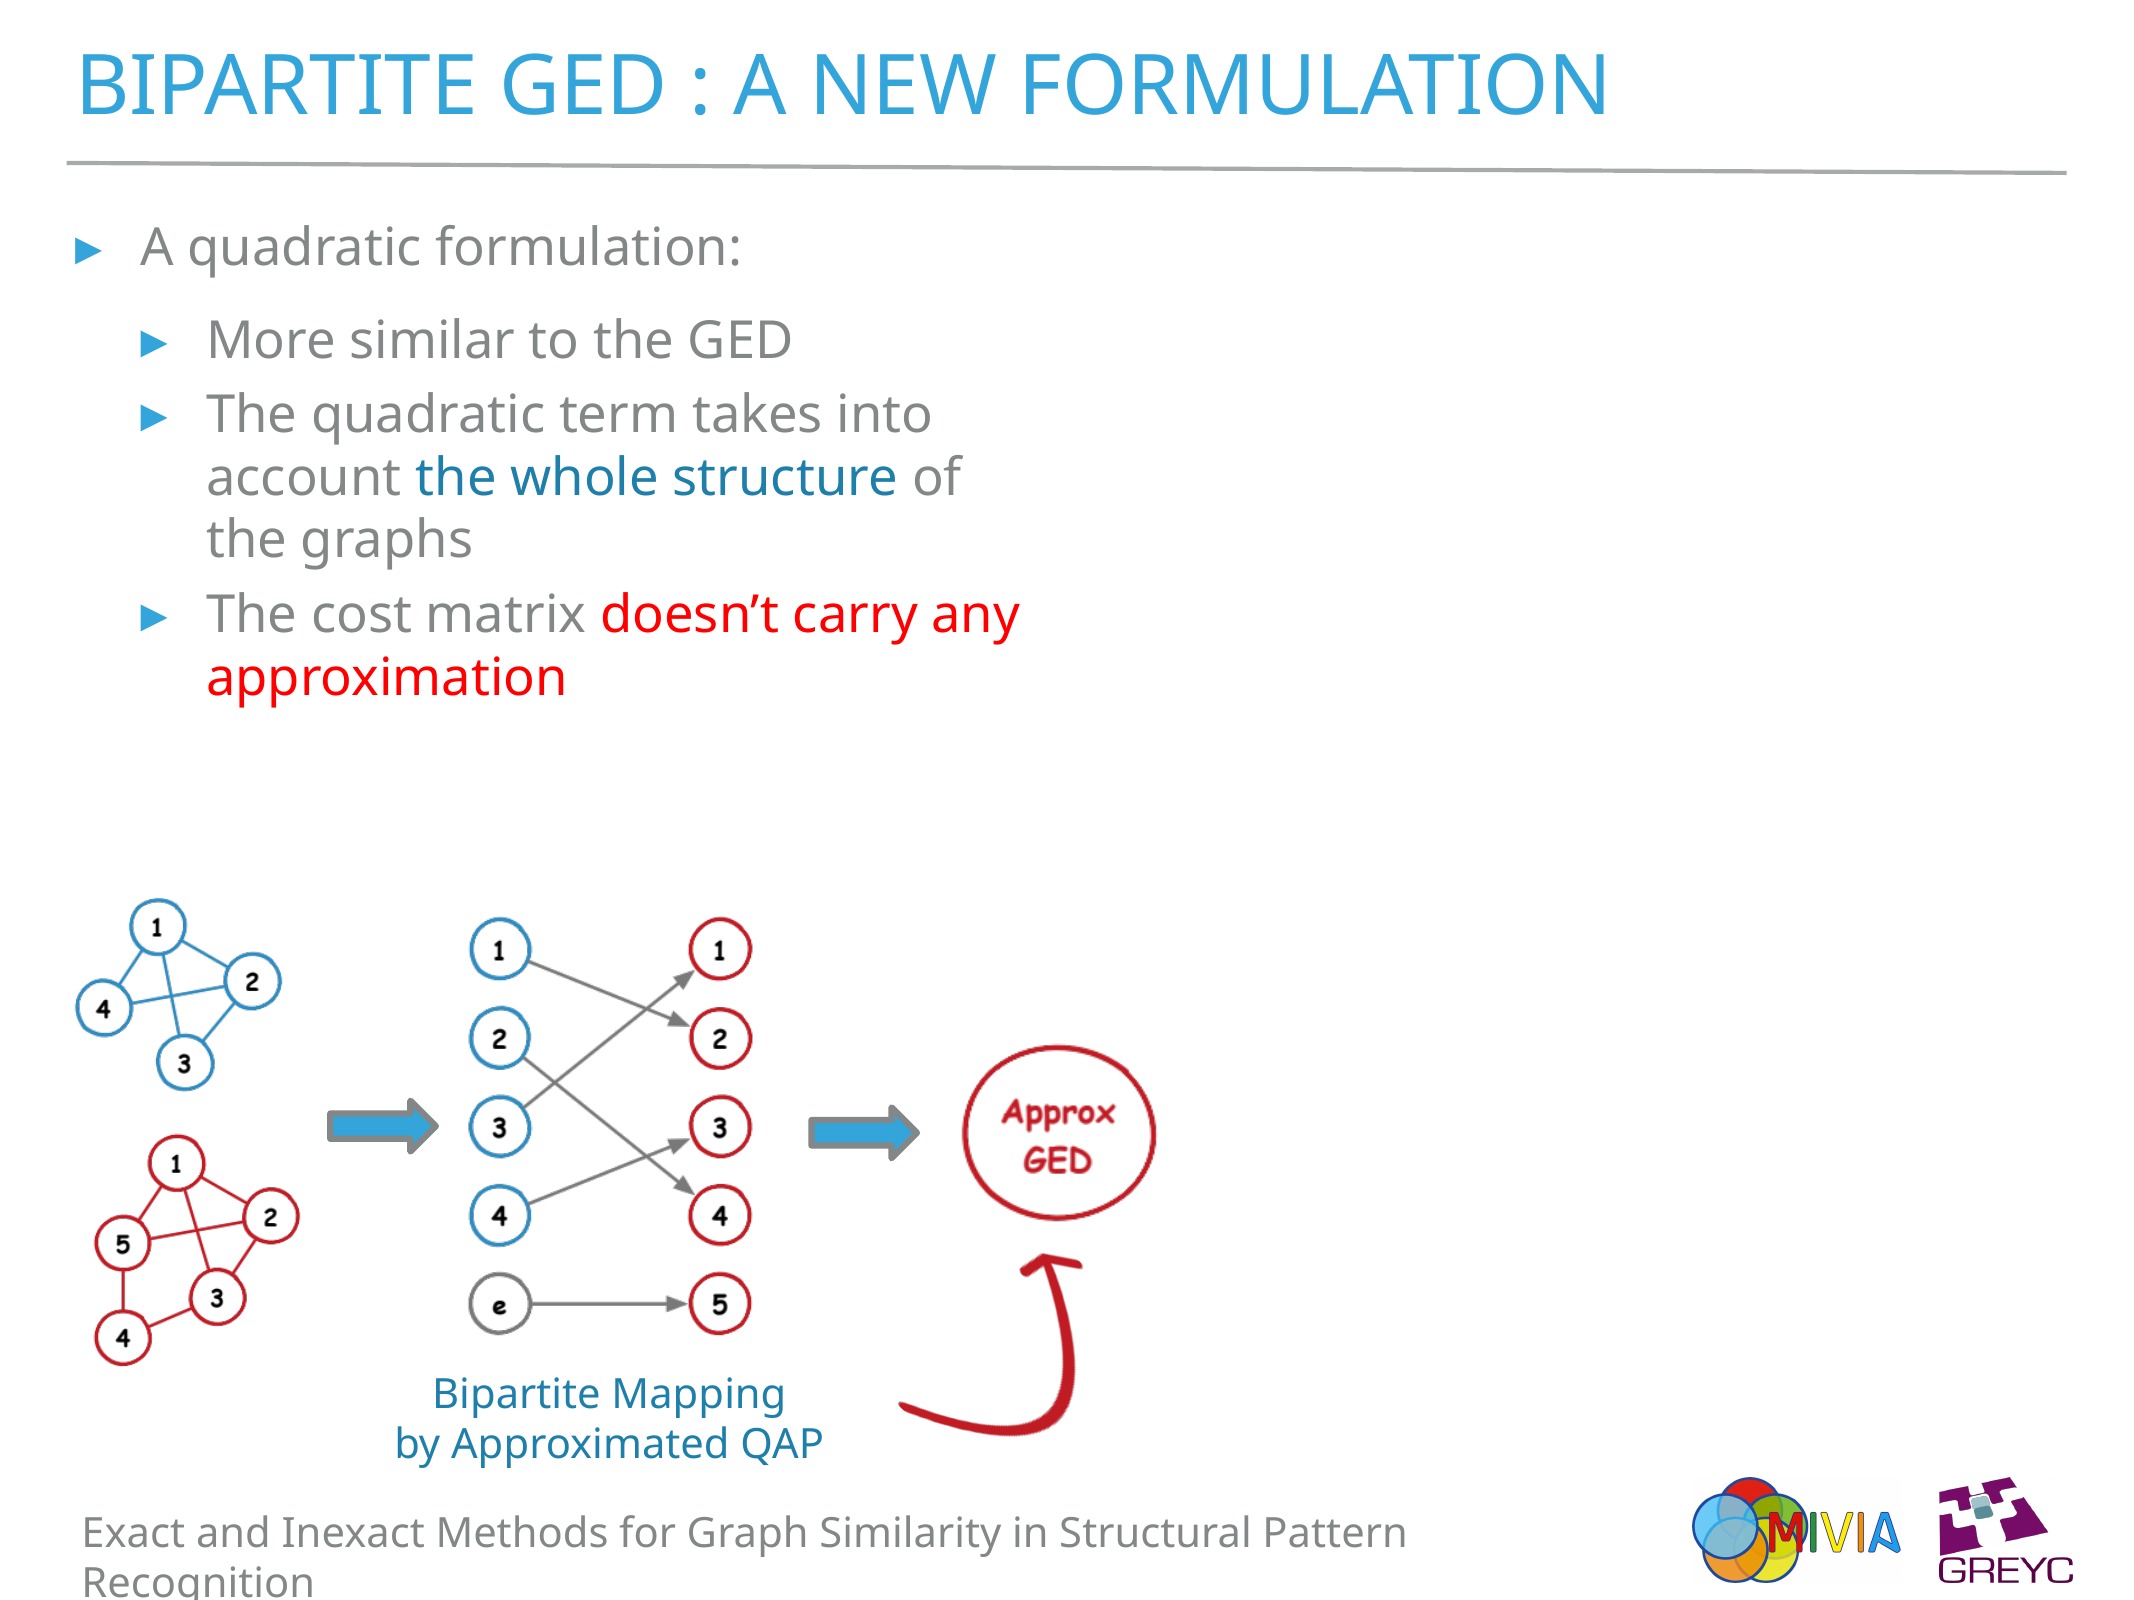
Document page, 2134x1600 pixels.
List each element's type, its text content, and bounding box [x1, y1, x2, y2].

text_box [811, 1107, 917, 1159]
picture [877, 1033, 1166, 1496]
picture [66, 889, 289, 1099]
text_box [330, 1100, 436, 1152]
picture [86, 1126, 307, 1373]
picture [1692, 1477, 1902, 1583]
picture [459, 909, 760, 1343]
list A quadratic formulation: More similar to the GED The quadratic term takes into account the whole structure of the graphs The cost matrix doesn’t carry any approximation [66, 204, 1057, 718]
picture [1939, 1477, 2073, 1583]
title BIPARTITE GED : A NEW FORMULATION [66, 41, 1662, 161]
text_box Bipartite Mapping by Approximated QAP [385, 1358, 833, 1476]
